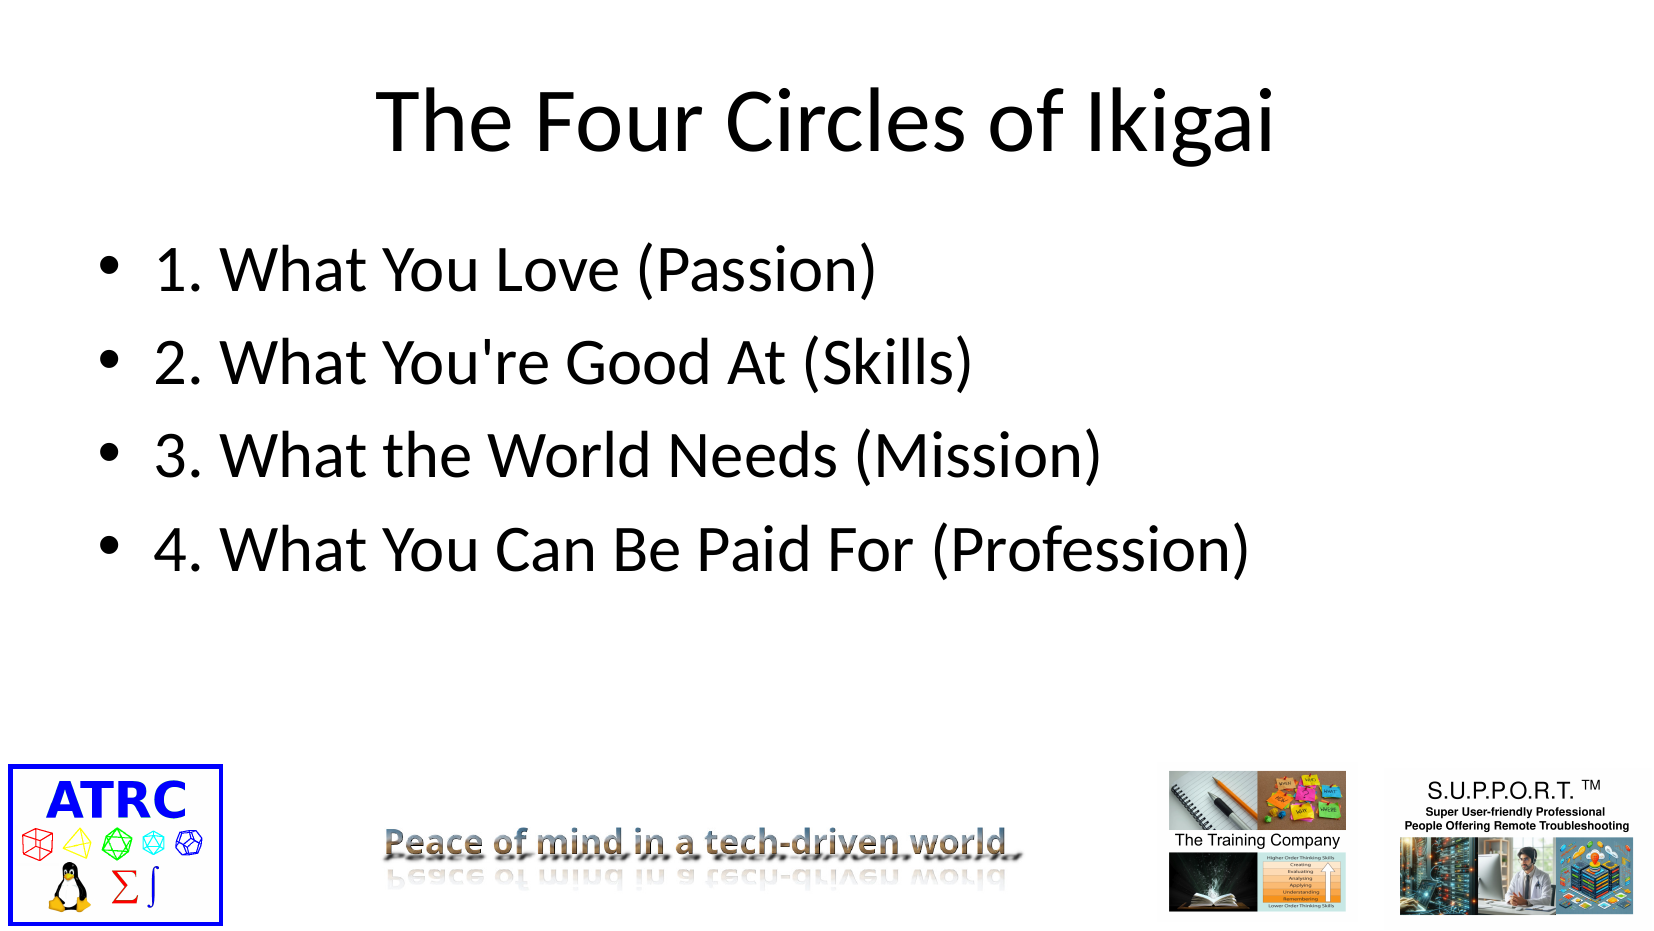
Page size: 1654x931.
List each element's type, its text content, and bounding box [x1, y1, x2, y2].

picture [380, 831, 1026, 904]
list 1. What You Love (Passion) 2. What You're Good At (Skills) 3. What the World Needs (Mission) 4. What You Can Be Paid For (Profession) [82, 217, 1571, 831]
picture [8, 764, 223, 926]
title The Four Circles of Ikigai [82, 37, 1571, 193]
picture [1157, 831, 1358, 922]
picture [1384, 768, 1652, 930]
